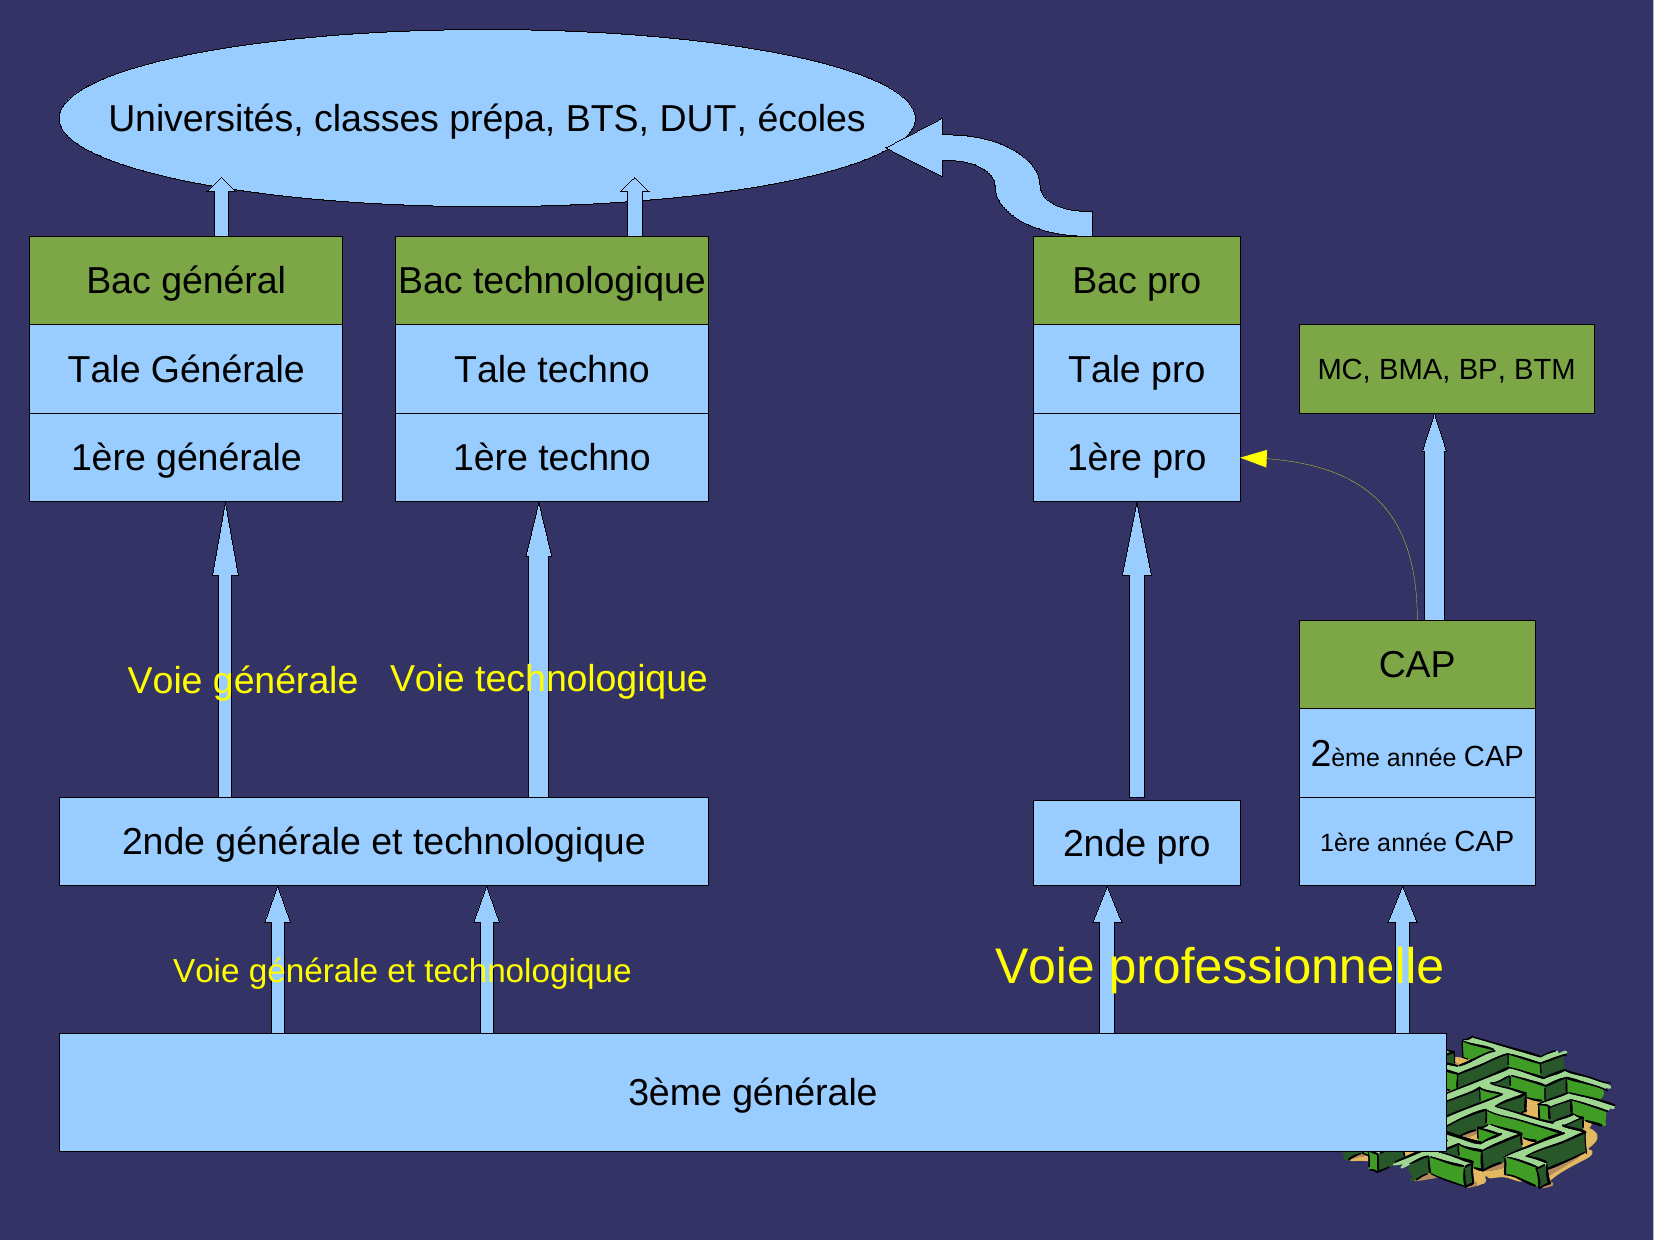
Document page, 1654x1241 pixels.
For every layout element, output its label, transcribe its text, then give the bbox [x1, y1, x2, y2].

text_box Voie professionnelle [980, 931, 1560, 1018]
text_box 2nde pro [1033, 800, 1241, 886]
text_box [1387, 886, 1418, 931]
text_box 3ème générale [59, 1033, 1447, 1152]
text_box Tale techno [395, 325, 709, 413]
text_box [885, 118, 1093, 237]
text_box Voie générale et technologique [158, 944, 650, 1032]
text_box [264, 886, 291, 944]
text_box 1ère année CAP [1299, 797, 1536, 886]
text_box [525, 502, 552, 649]
text_box [206, 177, 237, 237]
text_box Bac technologique [395, 236, 709, 325]
text_box [1422, 413, 1447, 620]
text_box [528, 707, 549, 798]
text_box 2ème année CAP [1299, 709, 1536, 797]
text_box [473, 886, 500, 944]
text_box Universités, classes prépa, BTS, DUT, écoles [59, 29, 916, 207]
text_box [218, 709, 232, 798]
text_box [212, 502, 239, 651]
text_box Bac pro [1033, 236, 1241, 325]
text_box [1092, 886, 1123, 931]
text_box Tale Générale [29, 325, 343, 414]
text_box Tale pro [1033, 325, 1241, 413]
text_box [1122, 502, 1152, 798]
text_box MC, BMA, BP, BTM [1299, 324, 1595, 414]
text_box Bac général [29, 236, 343, 325]
text_box [1395, 1018, 1410, 1034]
text_box [620, 177, 650, 237]
text_box 1ère techno [395, 413, 709, 502]
text_box 1ère générale [29, 414, 343, 502]
text_box Voie technologique [375, 649, 723, 707]
text_box CAP [1299, 620, 1536, 709]
text_box [1099, 1018, 1115, 1034]
text_box 1ère pro [1033, 413, 1241, 502]
text_box Voie générale [112, 651, 373, 709]
text_box 2nde générale et technologique [59, 797, 709, 886]
